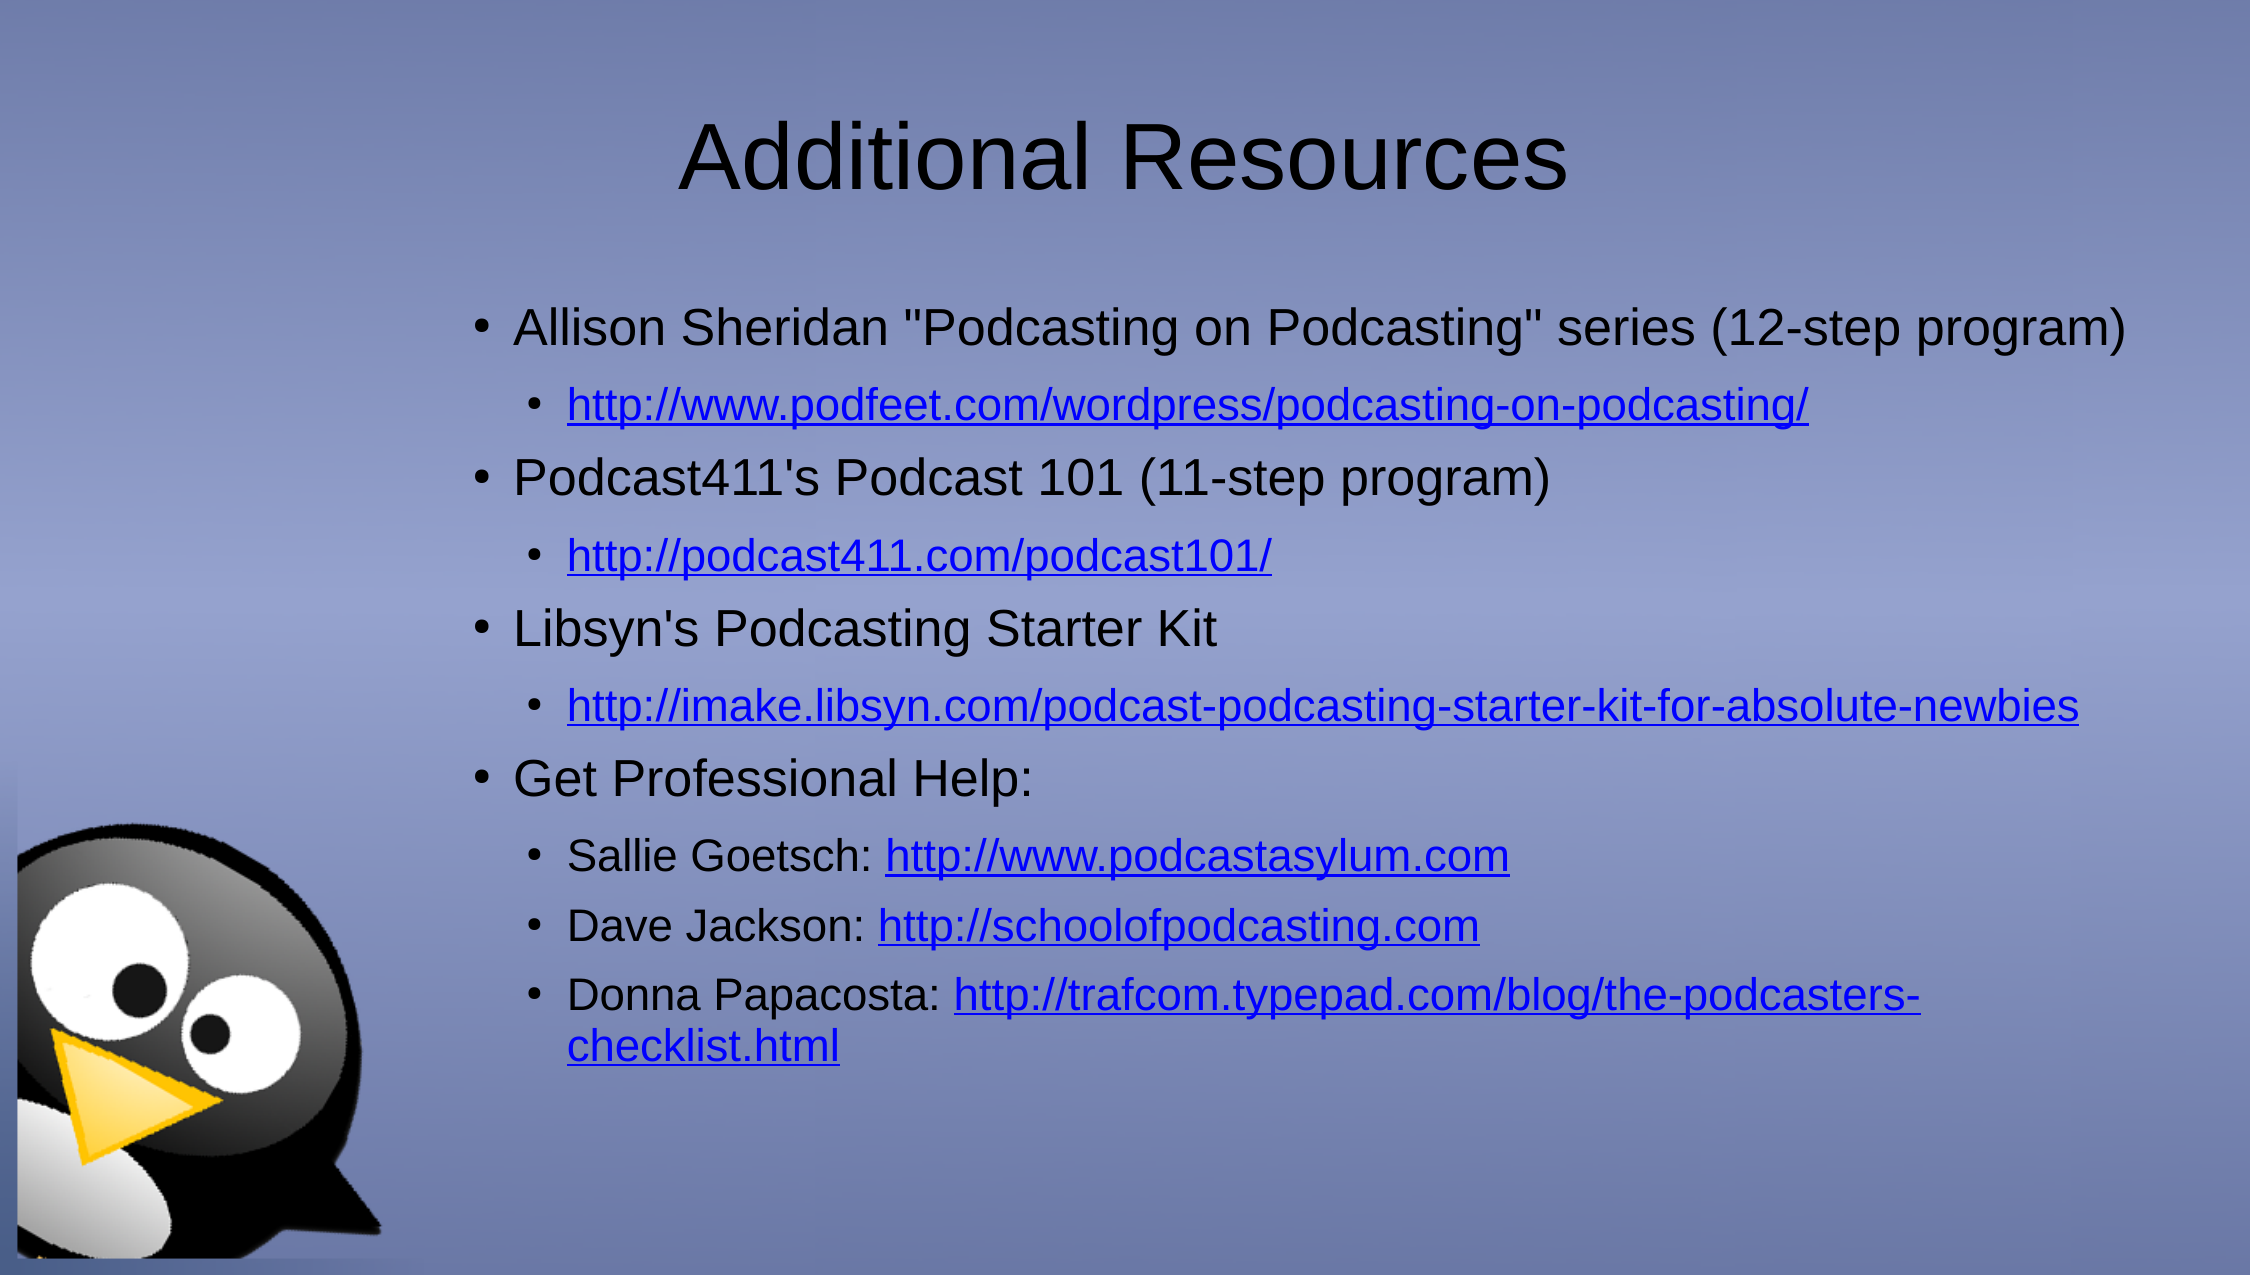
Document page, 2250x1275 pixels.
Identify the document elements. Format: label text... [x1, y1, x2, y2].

list Allison Sheridan "Podcasting on Podcasting" series (12-step program) http://www.podfeet.com/wordpress/podcasting-on-podcasting/ Podcast411's Podcast 101 (11-step program) http://podcast411.com/podcast101/ Libsyn's Podcasting Starter Kit http://imake.libsyn.com/podcast-podcasting-starter-kit-for-absolute-newbies Get Professional Help: Sallie Goetsch: http://www.podcastasylum.com Dave Jackson: http://schoolofpodcasting.com Donna Papacosta: http://trafcom.typepad.com/blog/the-podcasters-checklist.html [459, 298, 2138, 1140]
title Additional Resources [112, 50, 2138, 264]
picture [0, 0, 2250, 1275]
